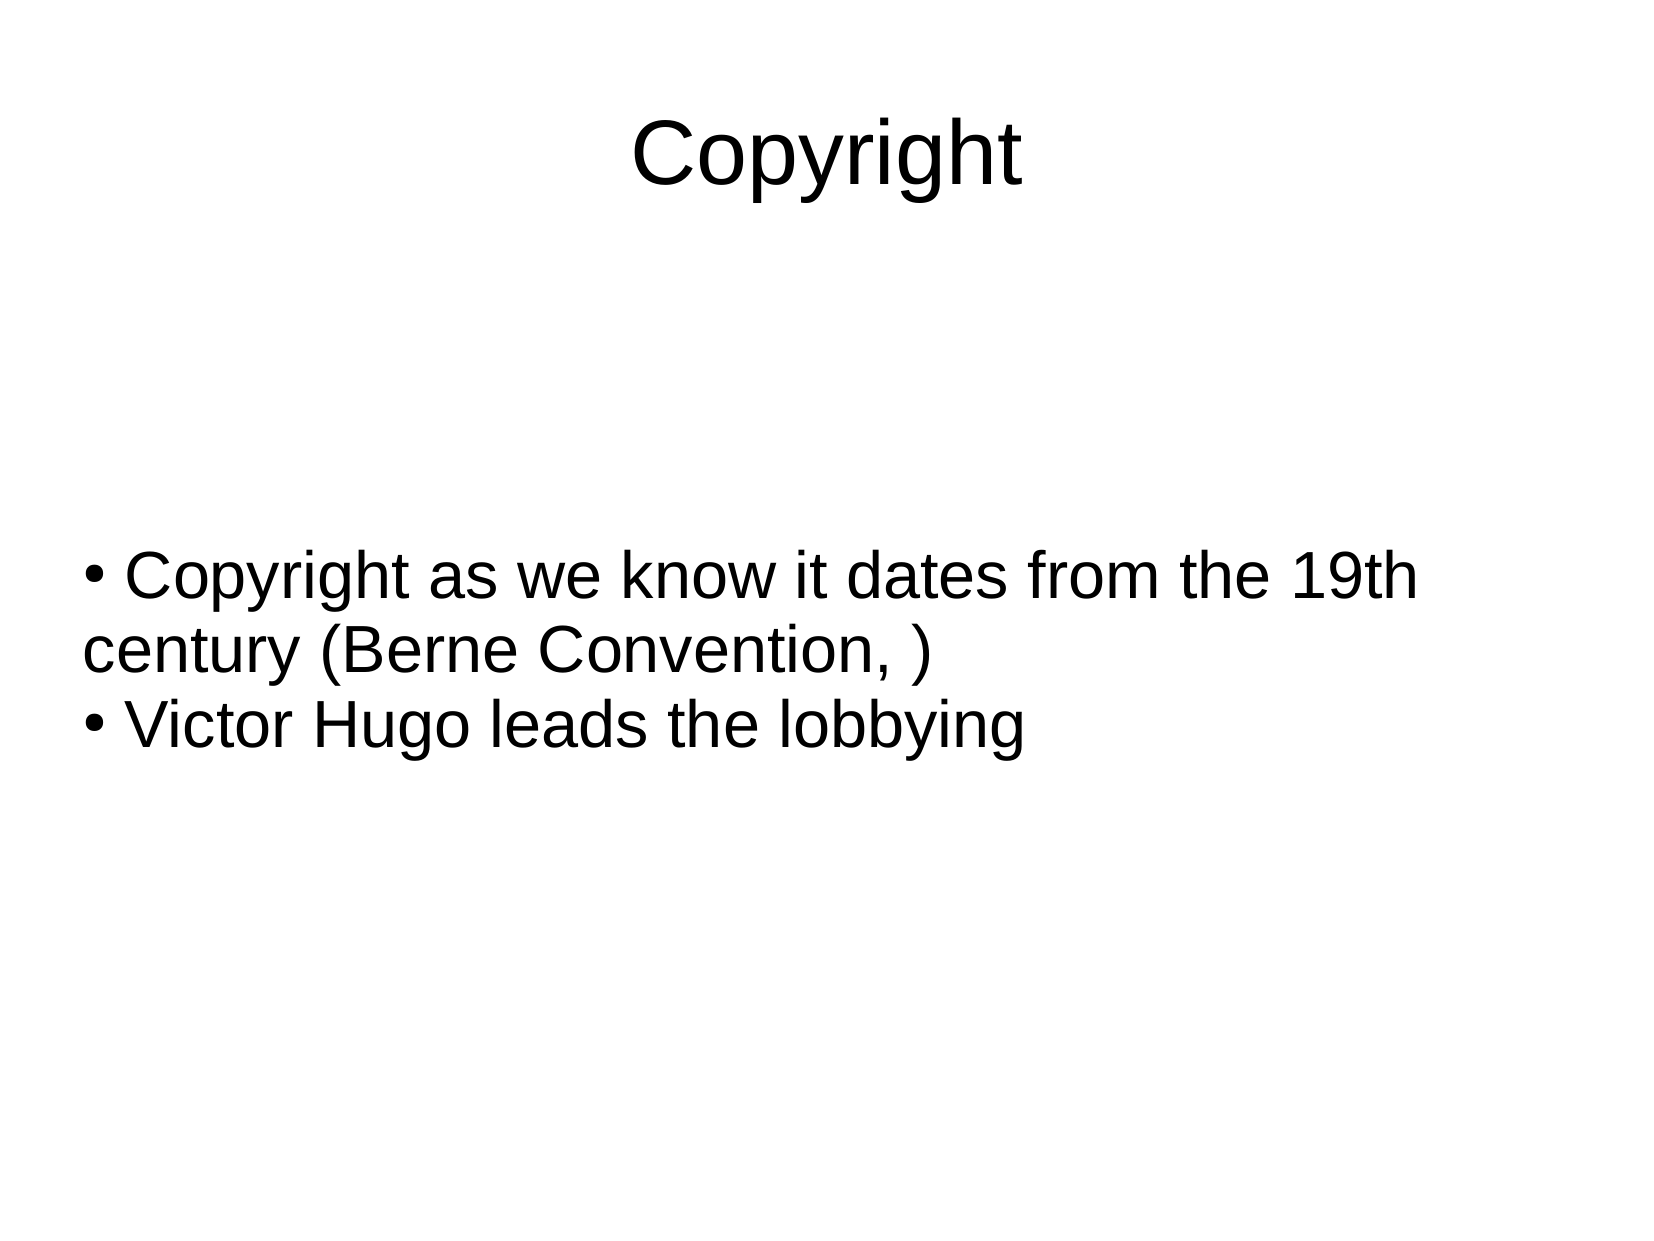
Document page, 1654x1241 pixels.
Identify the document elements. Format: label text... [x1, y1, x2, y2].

title Copyright [82, 49, 1571, 257]
subtitle Copyright as we know it dates from the 19th century (Berne Convention, ) Victor Hugo leads the lobbying [82, 290, 1538, 1010]
